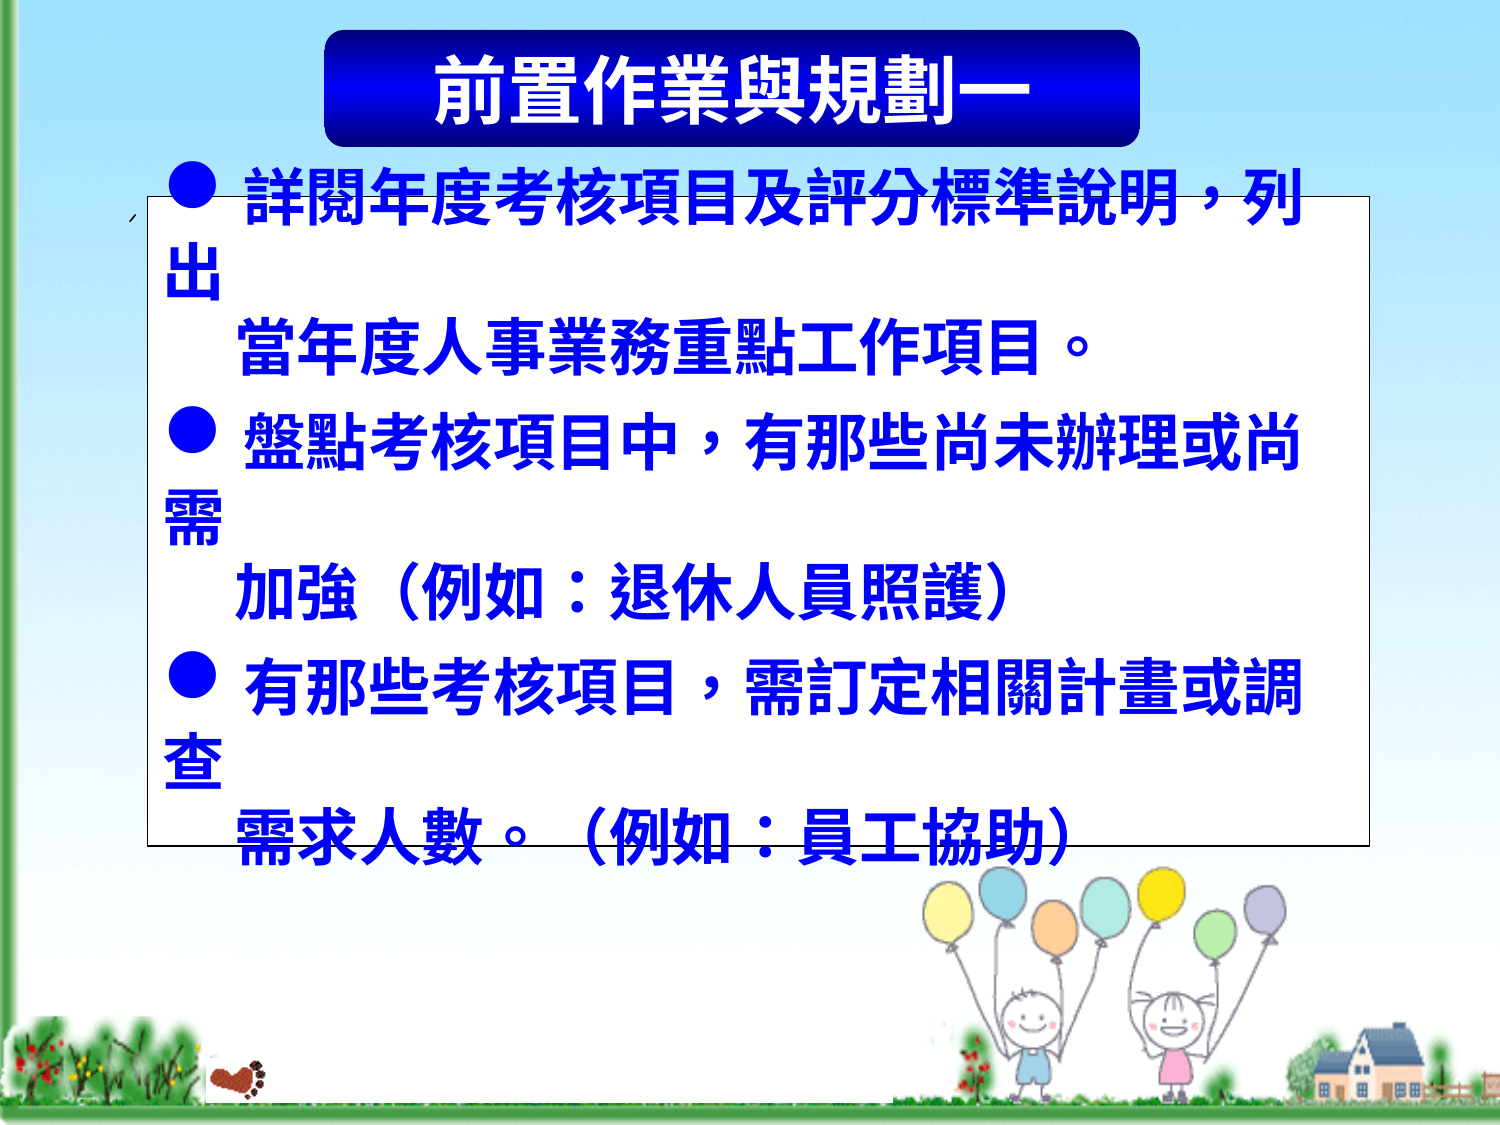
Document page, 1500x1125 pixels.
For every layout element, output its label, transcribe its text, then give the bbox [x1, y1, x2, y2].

picture [0, 0, 1500, 1125]
text_box 詳閱年度考核項目及評分標準說明，列出 當年度人事業務重點工作項目。 盤點考核項目中，有那些尚未辦理或尚需 加強（例如：退休人員照護） 有那些考核項目，需訂定相關計畫或調查 需求人數。（例如：員工協助） [148, 196, 1369, 846]
text_box 前置作業與規劃一 [324, 29, 1140, 147]
